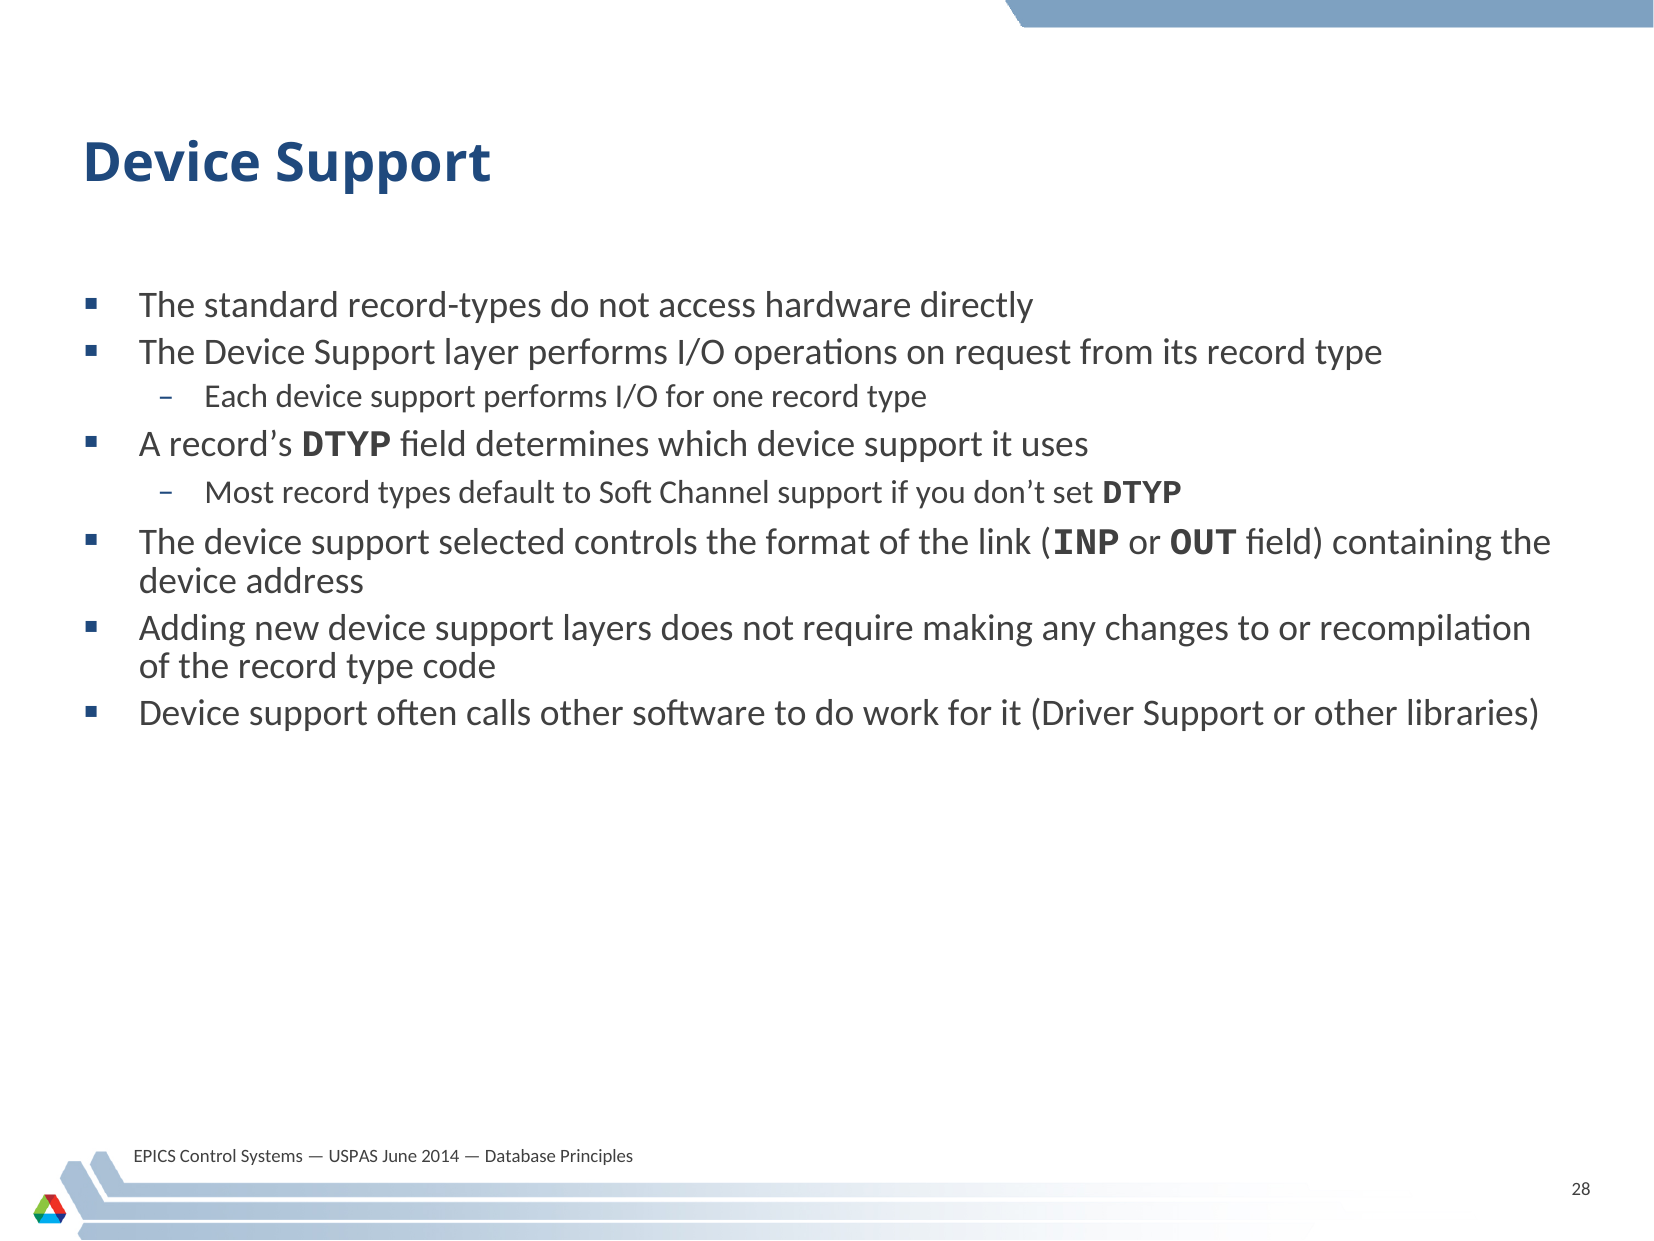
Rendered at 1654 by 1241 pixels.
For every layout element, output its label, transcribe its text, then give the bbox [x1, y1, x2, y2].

picture [0, 0, 1654, 29]
picture [0, 1143, 1654, 1240]
title Device Support [82, 128, 1571, 192]
list The standard record-types do not access hardware directly The Device Support layer performs I/O operations on request from its record type Each device support performs I/O for one record type A record’s DTYP field determines which device support it uses Most record types default to Soft Channel support if you don’t set DTYP The device support selected controls the format of the link (INP or OUT field) containing the device address Adding new device support layers does not require making any changes to or recompilation of the record type code Device support often calls other software to do work for it (Driver Support or other libraries) [82, 289, 1571, 804]
